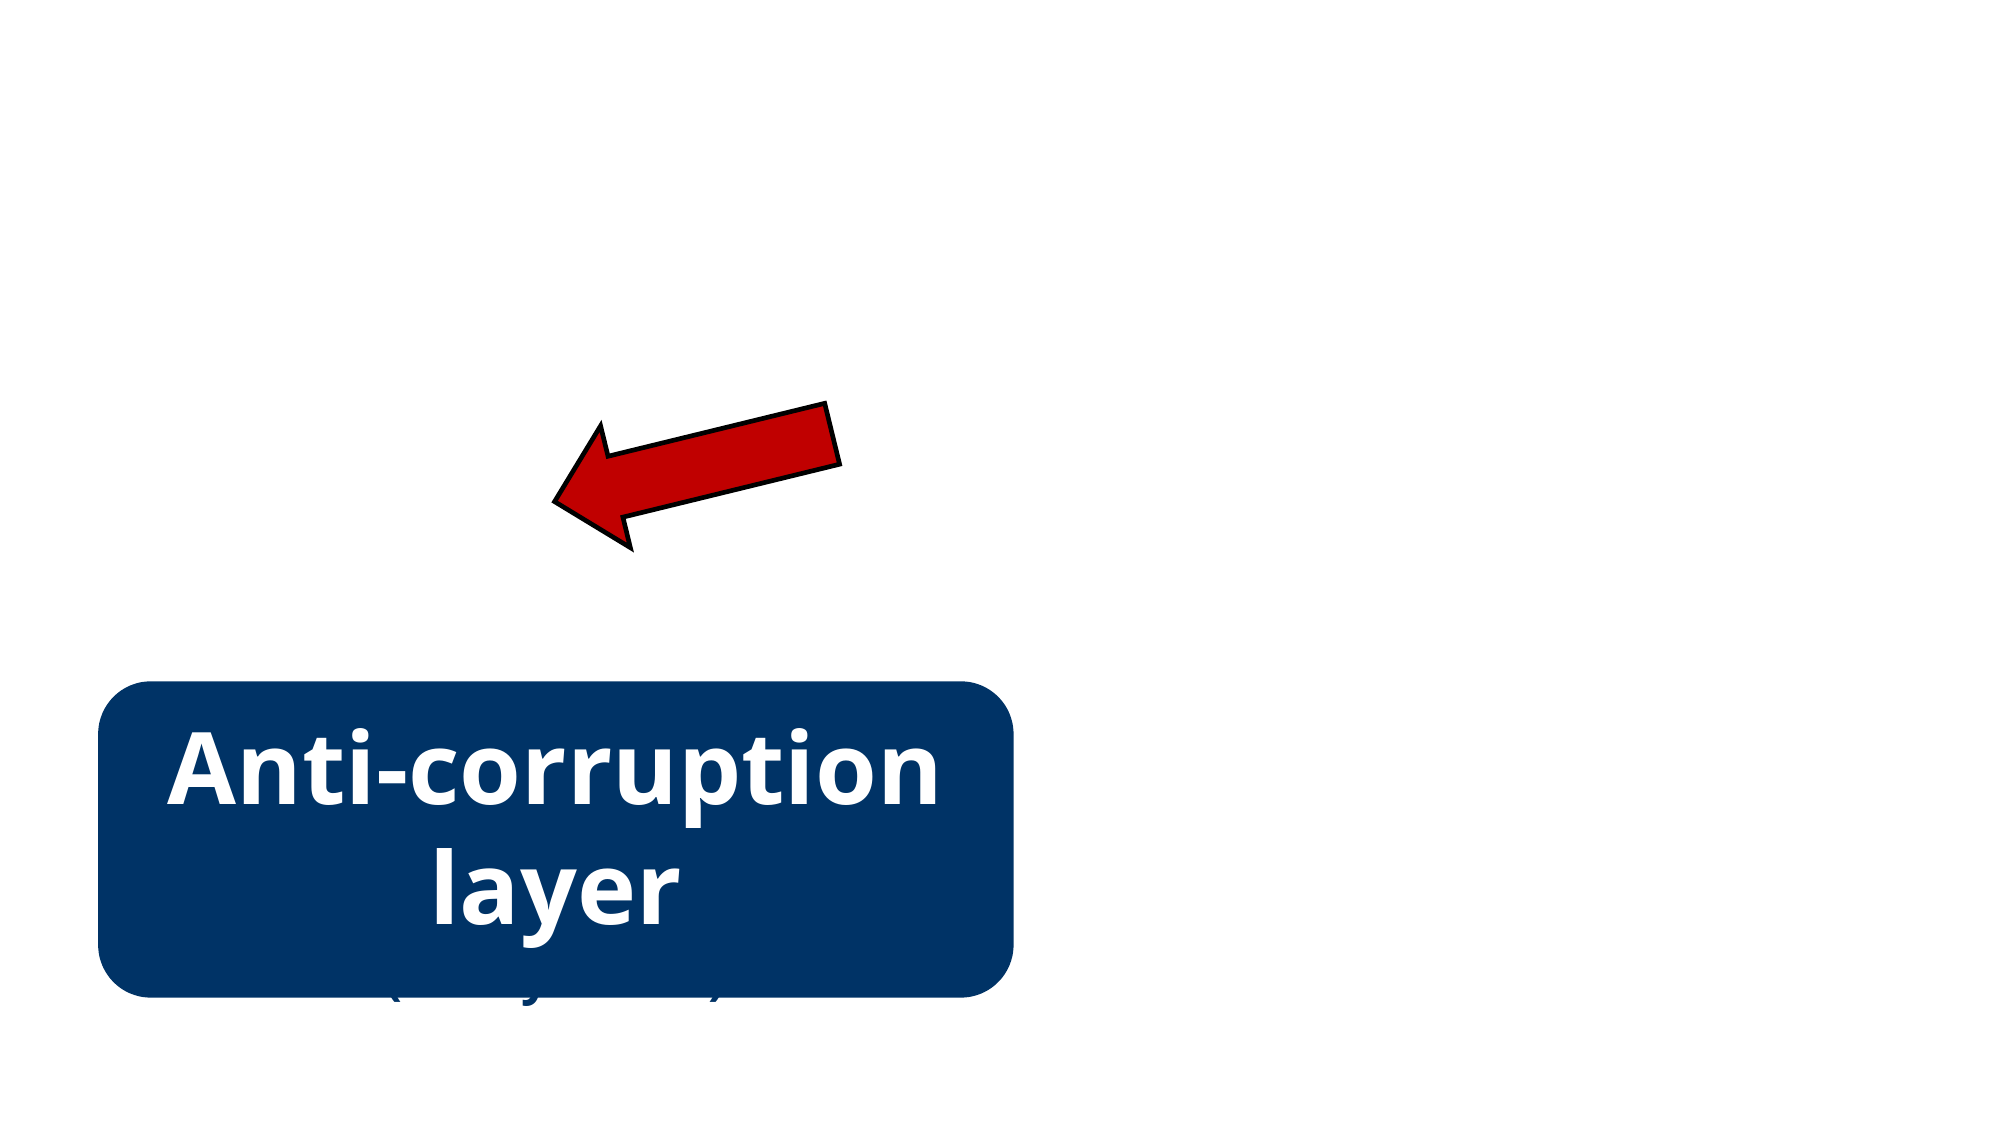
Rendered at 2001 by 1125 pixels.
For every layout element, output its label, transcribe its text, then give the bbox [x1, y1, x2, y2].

text_box Anti-corruption layer (always valid) [98, 681, 1014, 998]
text_box [554, 403, 840, 548]
